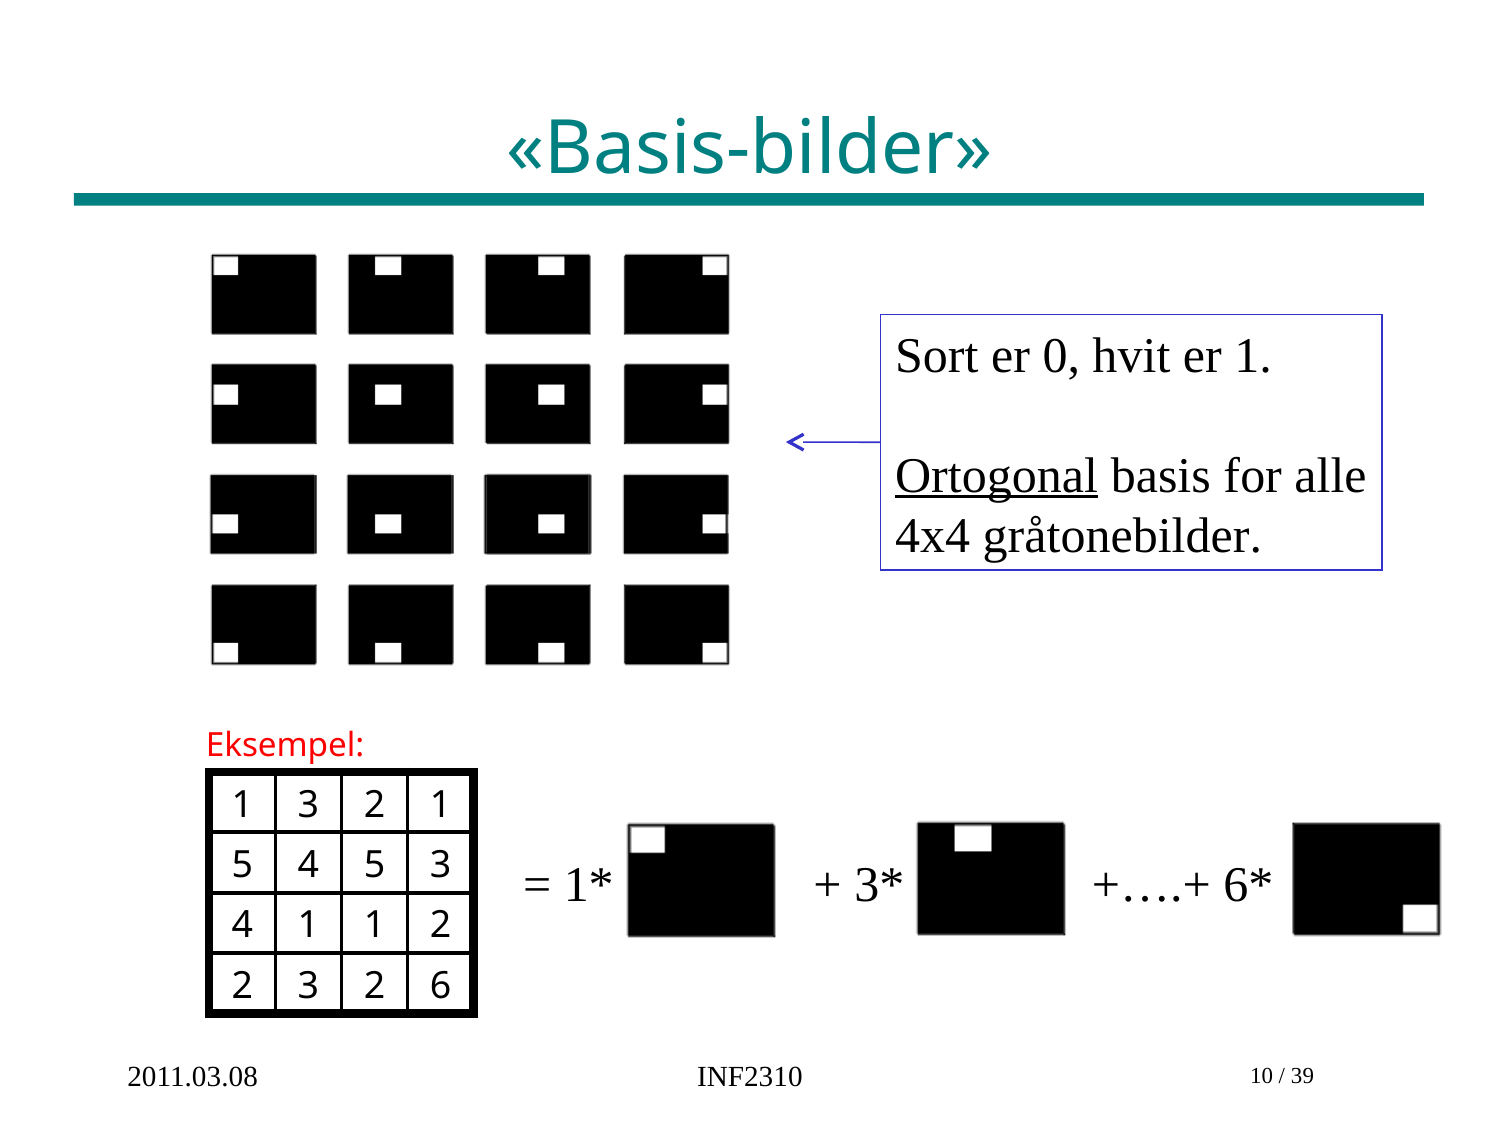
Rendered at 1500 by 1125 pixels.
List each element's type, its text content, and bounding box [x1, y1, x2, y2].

picture [615, 811, 794, 951]
text_box = 1* + 3* +….+ 6* [1084, 844, 1271, 920]
text_box = 1* + 3* +….+ 6* [508, 844, 615, 920]
table_header 1 [409, 776, 469, 830]
table_cell 1 [343, 895, 406, 951]
table_cell 1 [277, 895, 340, 951]
table_cell 5 [343, 834, 406, 891]
table_header 1 [213, 776, 274, 830]
picture [1271, 803, 1472, 963]
table_header 2 [343, 776, 406, 830]
text_box = 1* + 3* +….+ 6* [794, 844, 903, 920]
table_cell 4 [213, 895, 274, 951]
text_box INF2310 [512, 1049, 988, 1101]
table_cell 4 [277, 834, 340, 891]
table_header 3 [277, 776, 340, 830]
picture [125, 218, 792, 718]
table_cell 5 [213, 834, 274, 891]
table_cell 3 [277, 955, 340, 1009]
table_cell 3 [409, 834, 469, 891]
title «Basis-bilder» [112, 62, 1388, 226]
table_cell 2 [343, 955, 406, 1009]
table_cell 6 [409, 955, 469, 1009]
picture [903, 803, 1084, 949]
table_cell 2 [409, 895, 469, 951]
text_box Sort er 0, hvit er 1. Ortogonal basis for alle 4x4 gråtonebilder. [880, 314, 1382, 571]
text_box Eksempel: [190, 715, 380, 771]
table_cell 2 [213, 955, 274, 1009]
